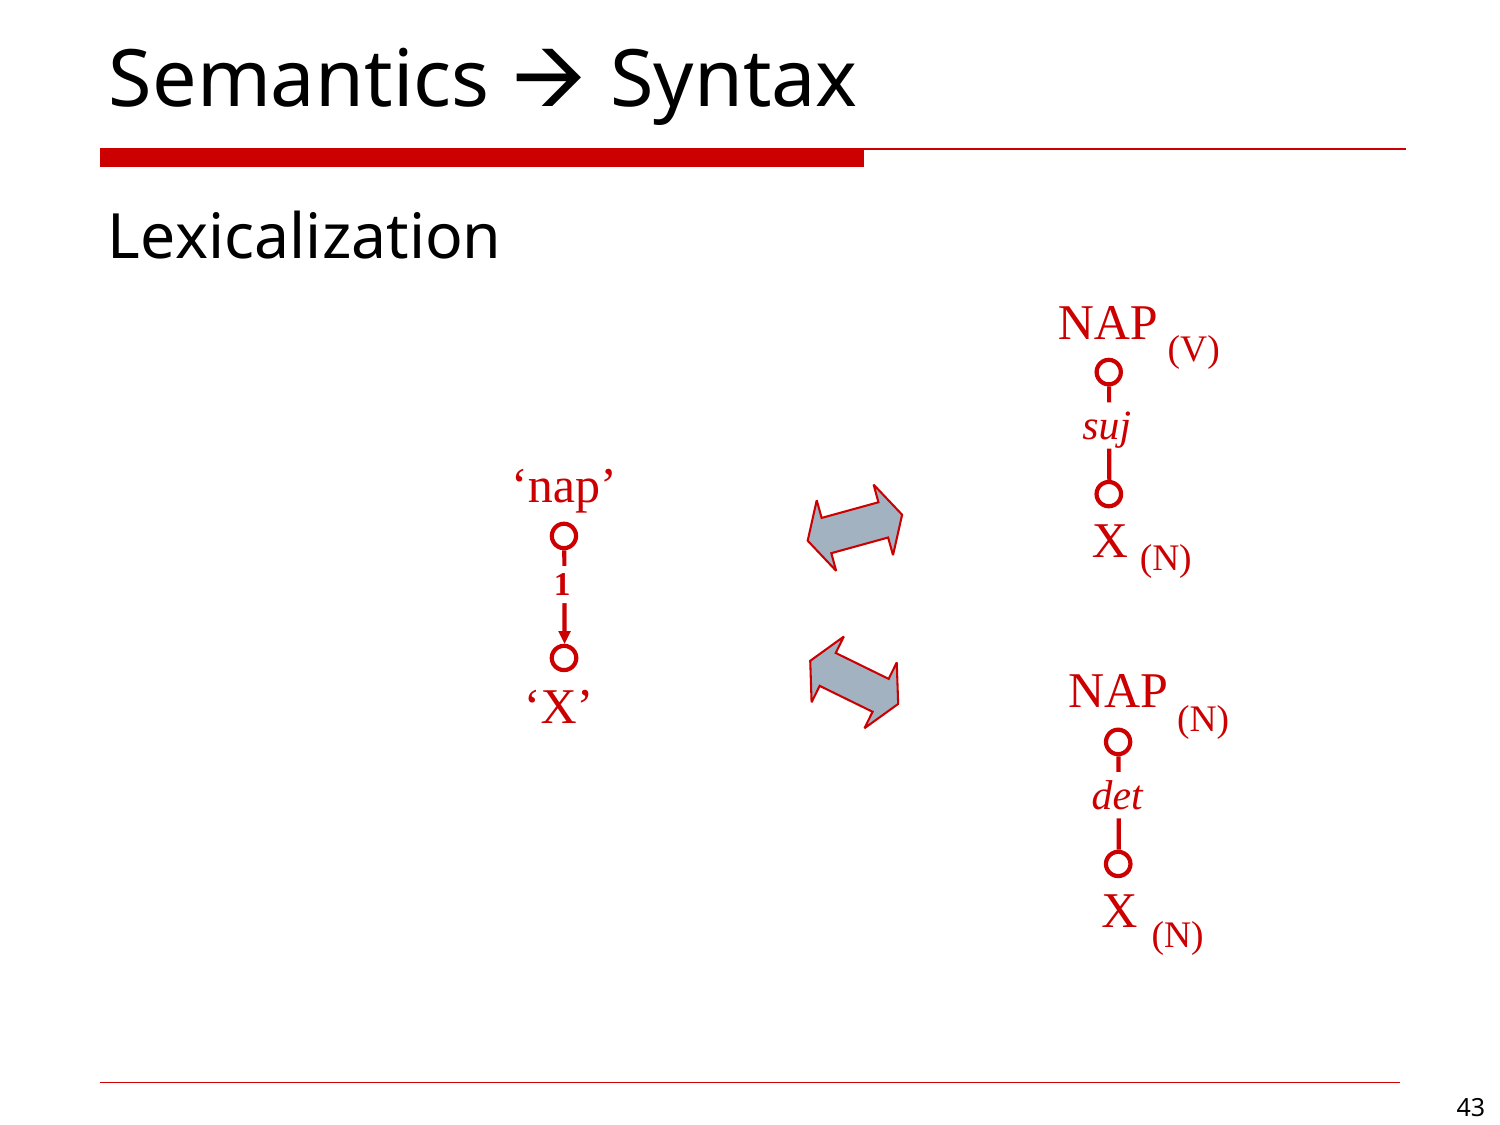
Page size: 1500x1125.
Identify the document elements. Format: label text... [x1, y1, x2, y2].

text_box (N) [1162, 690, 1258, 748]
text_box X [1077, 505, 1151, 576]
list Lexicalization [92, 184, 1406, 988]
text_box (N) [1136, 906, 1301, 964]
text_box (V) [1152, 320, 1249, 378]
text_box ‘nap’ [496, 450, 635, 521]
text_box [810, 636, 899, 729]
text_box [807, 484, 903, 571]
text_box NAP [1053, 654, 1198, 726]
text_box X [1086, 874, 1161, 946]
text_box (N) [1124, 529, 1211, 587]
text_box det [1091, 772, 1143, 819]
text_box suj [1082, 402, 1132, 449]
text_box NAP [1043, 287, 1188, 359]
text_box 1 [553, 566, 571, 604]
title Semantics  Syntax [94, 26, 1407, 138]
text_box ‘X’ [509, 671, 621, 743]
